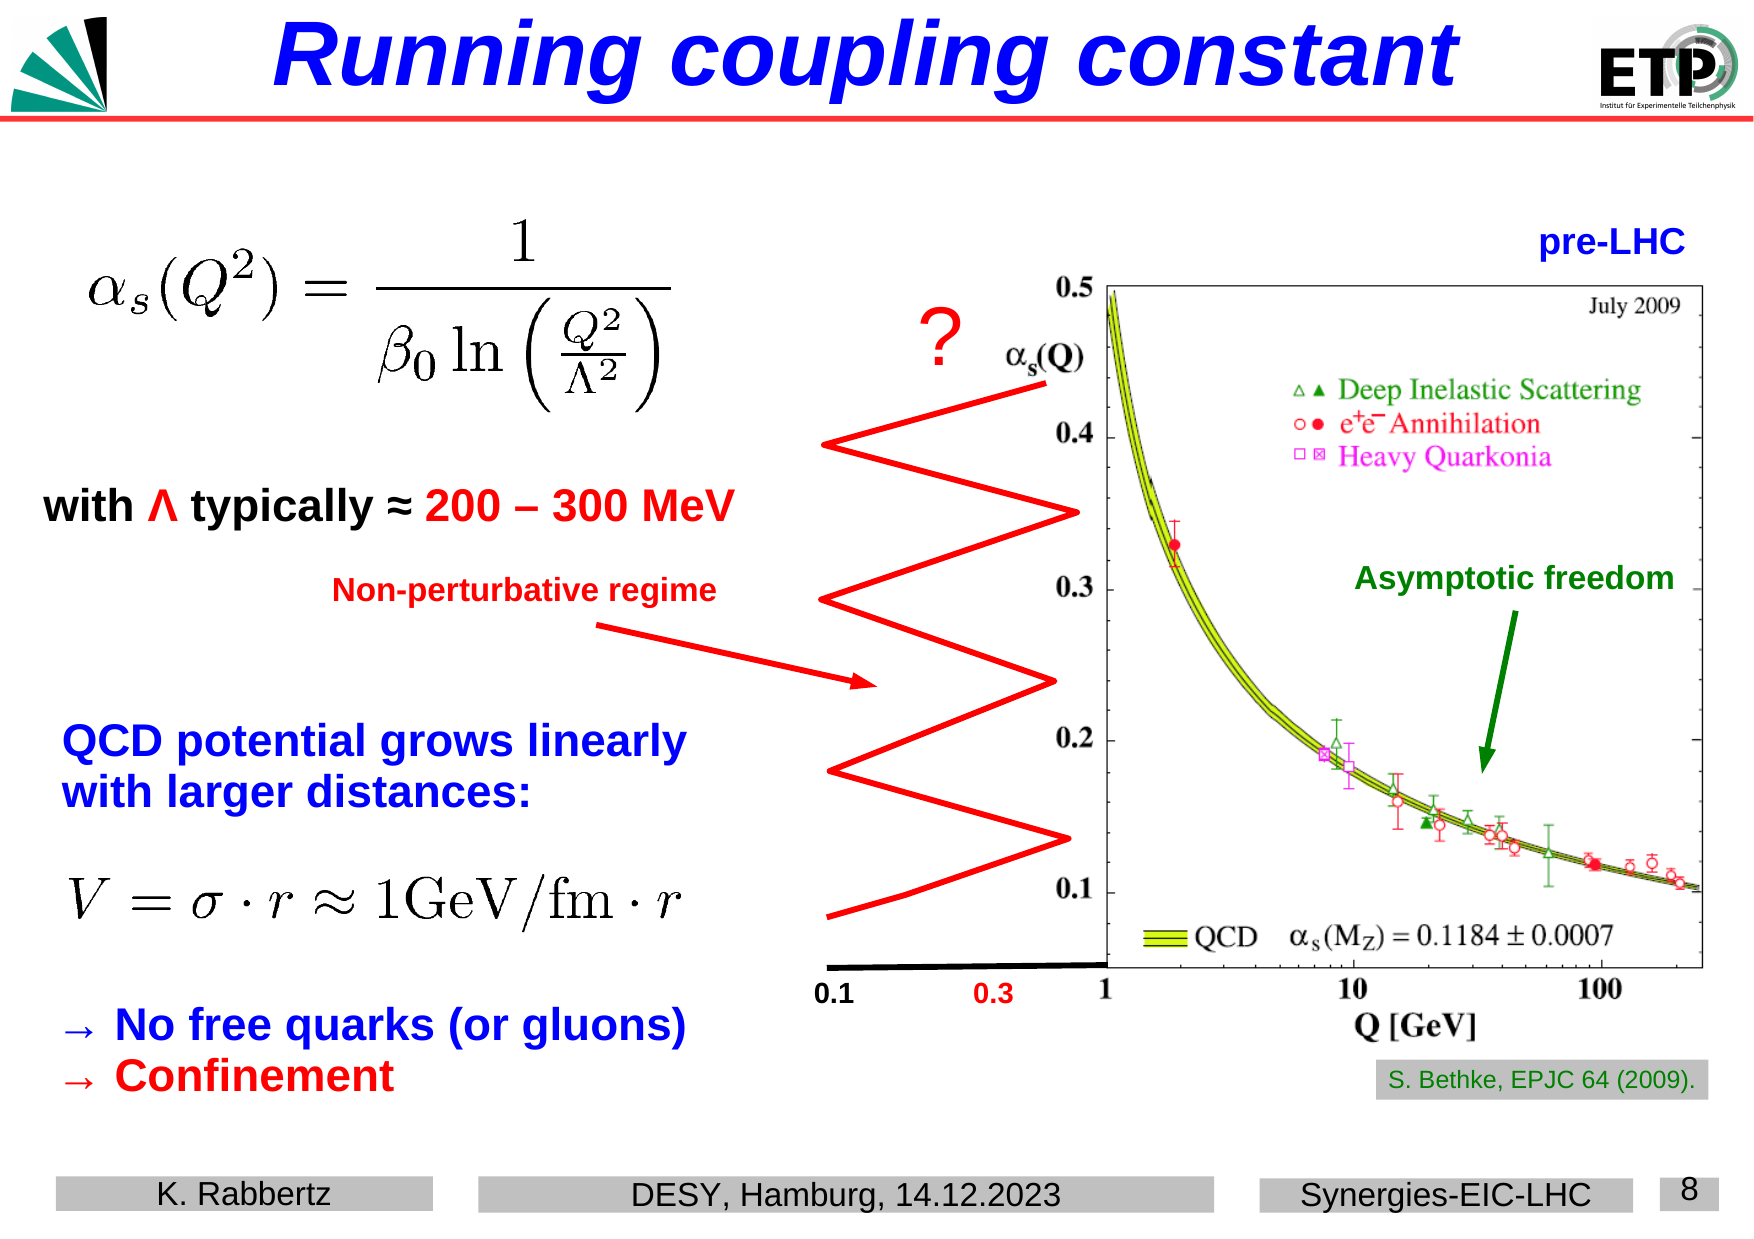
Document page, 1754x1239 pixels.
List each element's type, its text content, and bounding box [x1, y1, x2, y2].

text_box ? [905, 284, 976, 390]
picture [11, 17, 107, 113]
text_box with Λ typically ≈ 200 – 300 MeV [31, 473, 896, 538]
text_box S. Bethke, EPJC 64 (2009). [1376, 1059, 1709, 1100]
text_box QCD potential grows linearly with larger distances: [50, 709, 700, 824]
picture [1001, 666, 1044, 698]
text_box → No free quarks (or gluons) → Confinement [44, 992, 901, 1108]
title Running coupling constant [120, 0, 1612, 107]
text_box 0.3 [961, 970, 1026, 1016]
picture [82, 210, 676, 416]
text_box 0.1 [801, 970, 867, 992]
picture [1593, 17, 1745, 112]
picture [1001, 262, 1713, 1047]
picture [61, 867, 692, 937]
text_box Non-perturbative regime [320, 565, 775, 616]
picture [1001, 496, 1064, 534]
text_box pre-LHC [1526, 214, 1704, 269]
text_box Asymptotic freedom [1342, 553, 1690, 604]
picture [1001, 823, 1055, 858]
